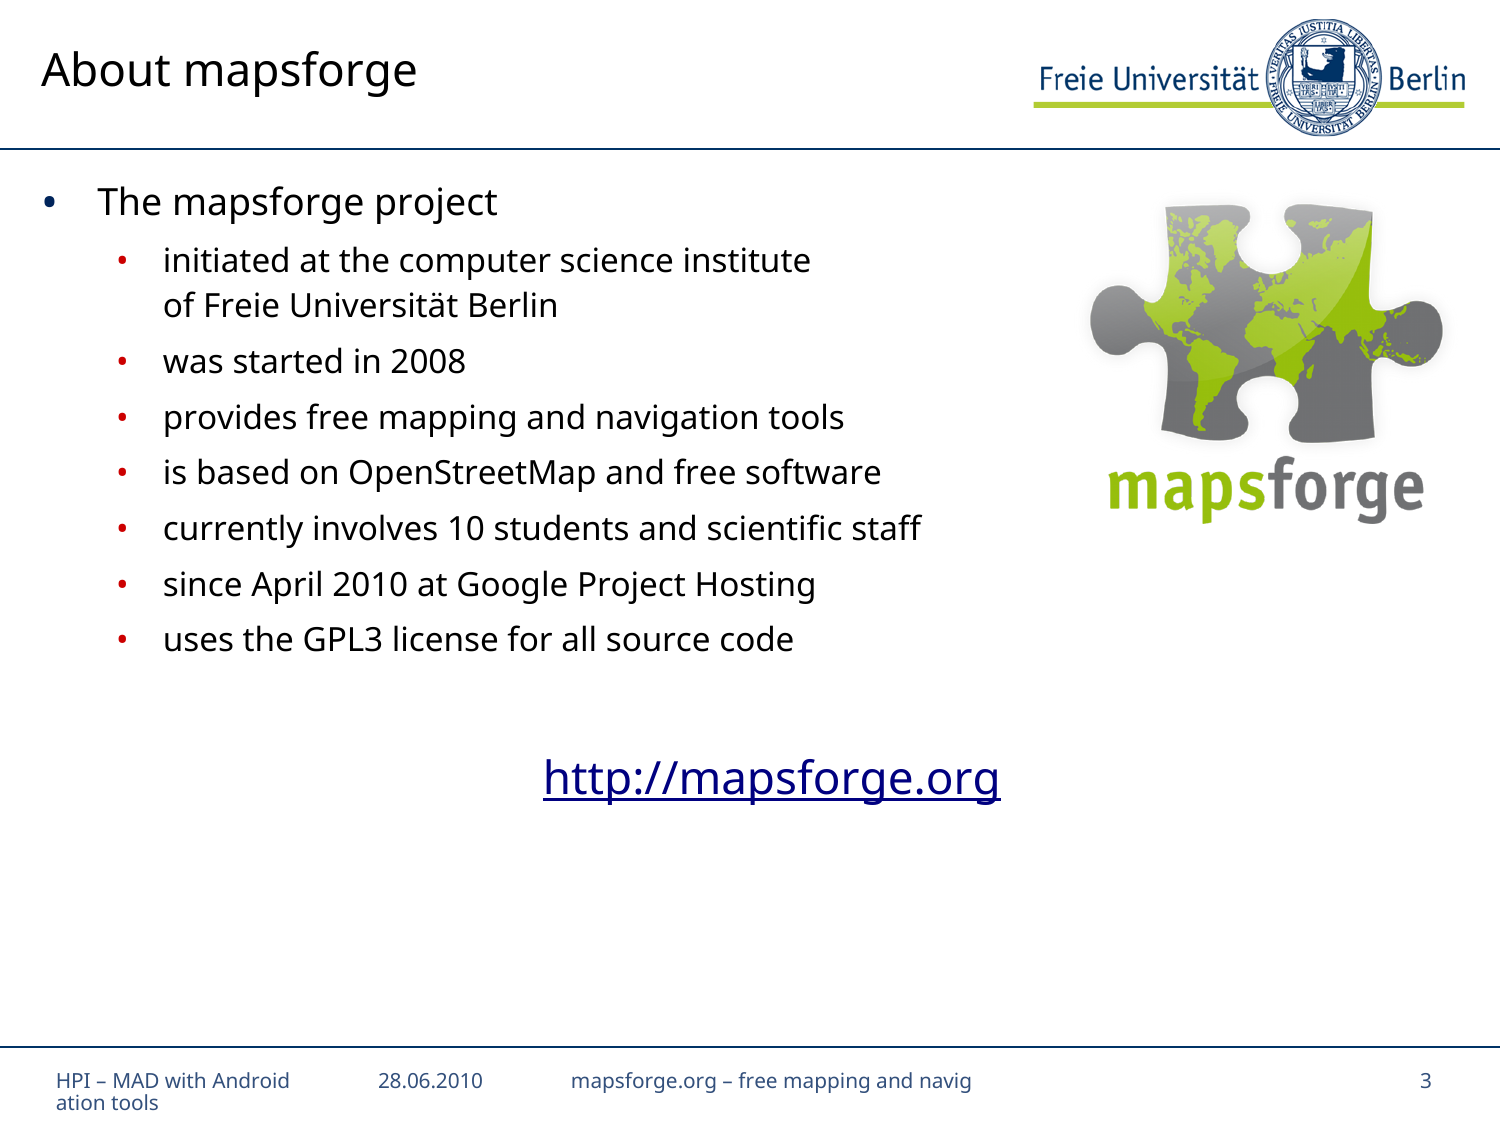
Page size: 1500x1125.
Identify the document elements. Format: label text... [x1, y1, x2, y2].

list The mapsforge project initiated at the computer science institute of Freie Universität Berlin was started in 2008 provides free mapping and navigation tools is based on OpenStreetMap and free software currently involves 10 students and scientific staff since April 2010 at Google Project Hosting uses the GPL3 license for all source code http://mapsforge.org [41, 175, 1447, 1034]
title About mapsforge [41, 0, 1016, 138]
picture [1033, 19, 1470, 137]
picture [1074, 188, 1459, 524]
